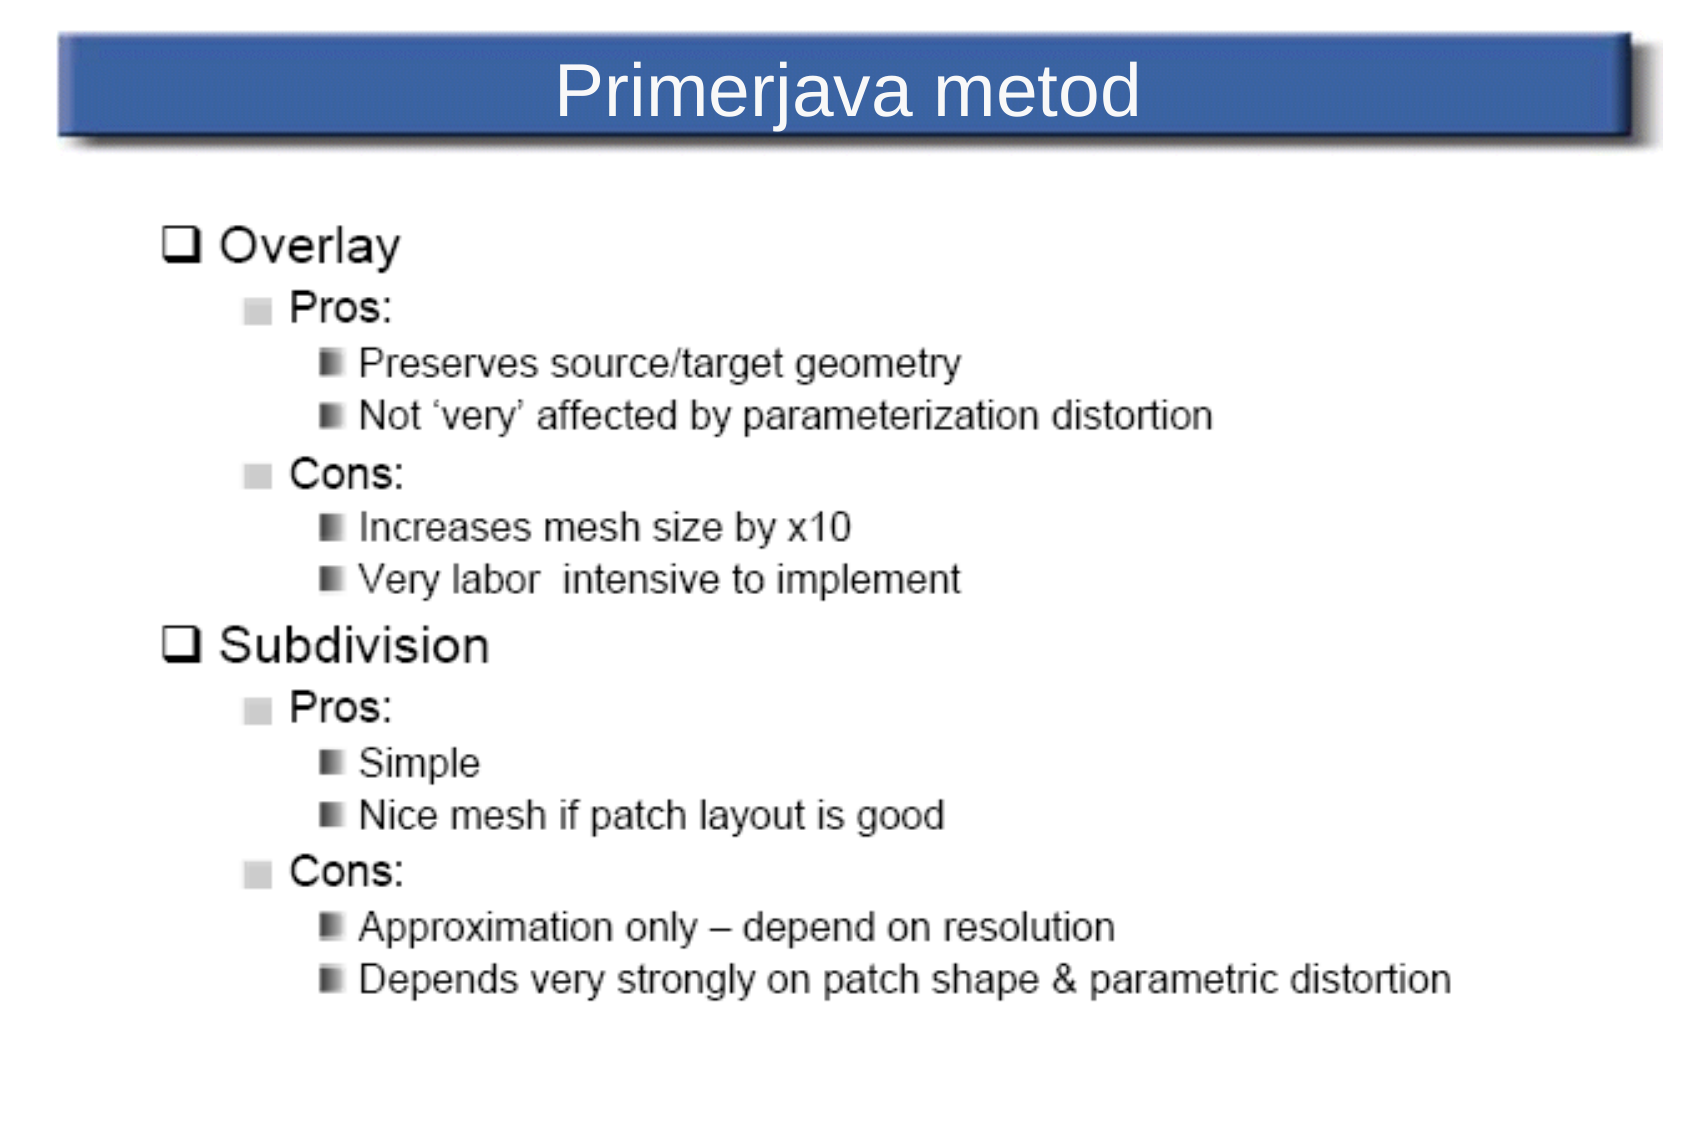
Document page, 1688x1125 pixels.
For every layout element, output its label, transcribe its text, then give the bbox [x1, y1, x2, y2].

picture [158, 220, 1506, 1044]
title Primerjava metod [188, 23, 1509, 149]
picture [56, 29, 1663, 156]
